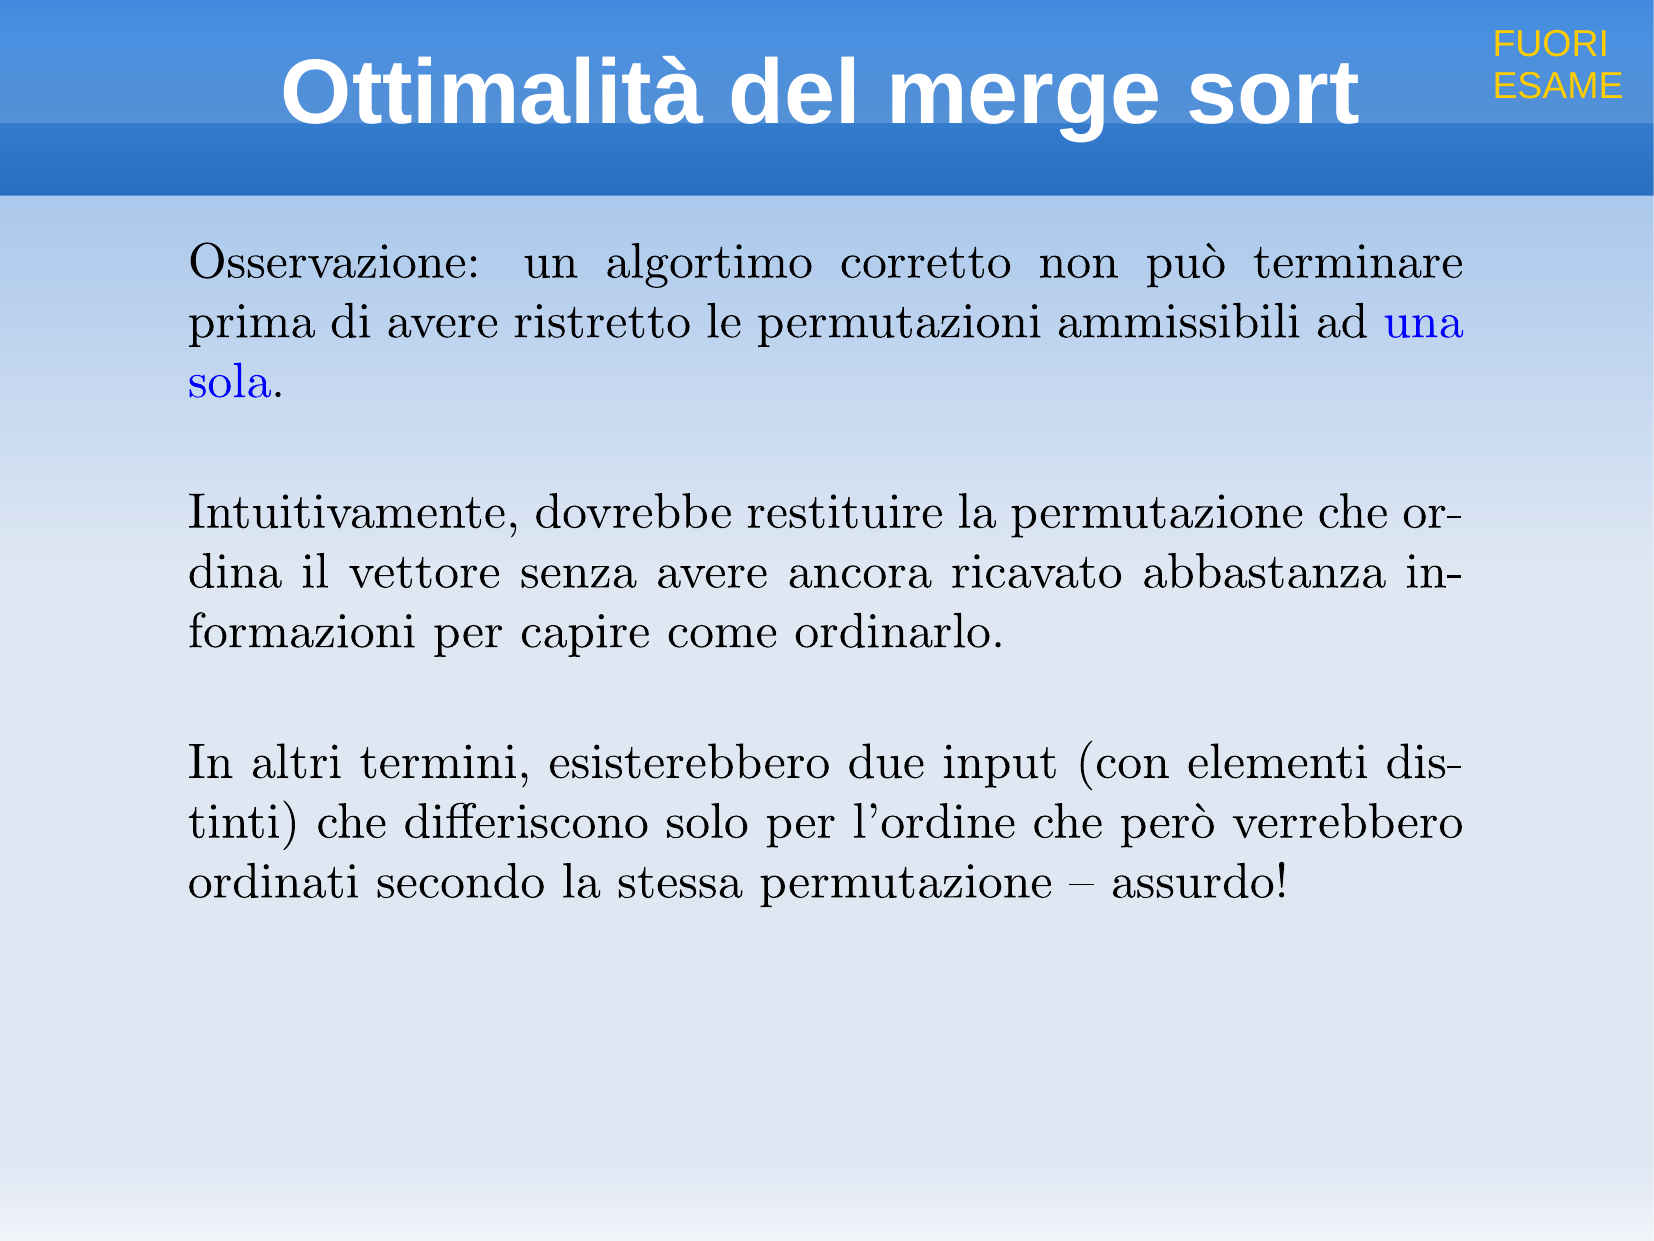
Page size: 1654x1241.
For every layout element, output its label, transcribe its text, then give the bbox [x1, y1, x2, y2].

text_box [187, 242, 1464, 908]
picture [0, 0, 1654, 1241]
text_box FUORI ESAME [1477, 15, 1639, 114]
title Ottimalità del merge sort [76, 0, 1565, 188]
